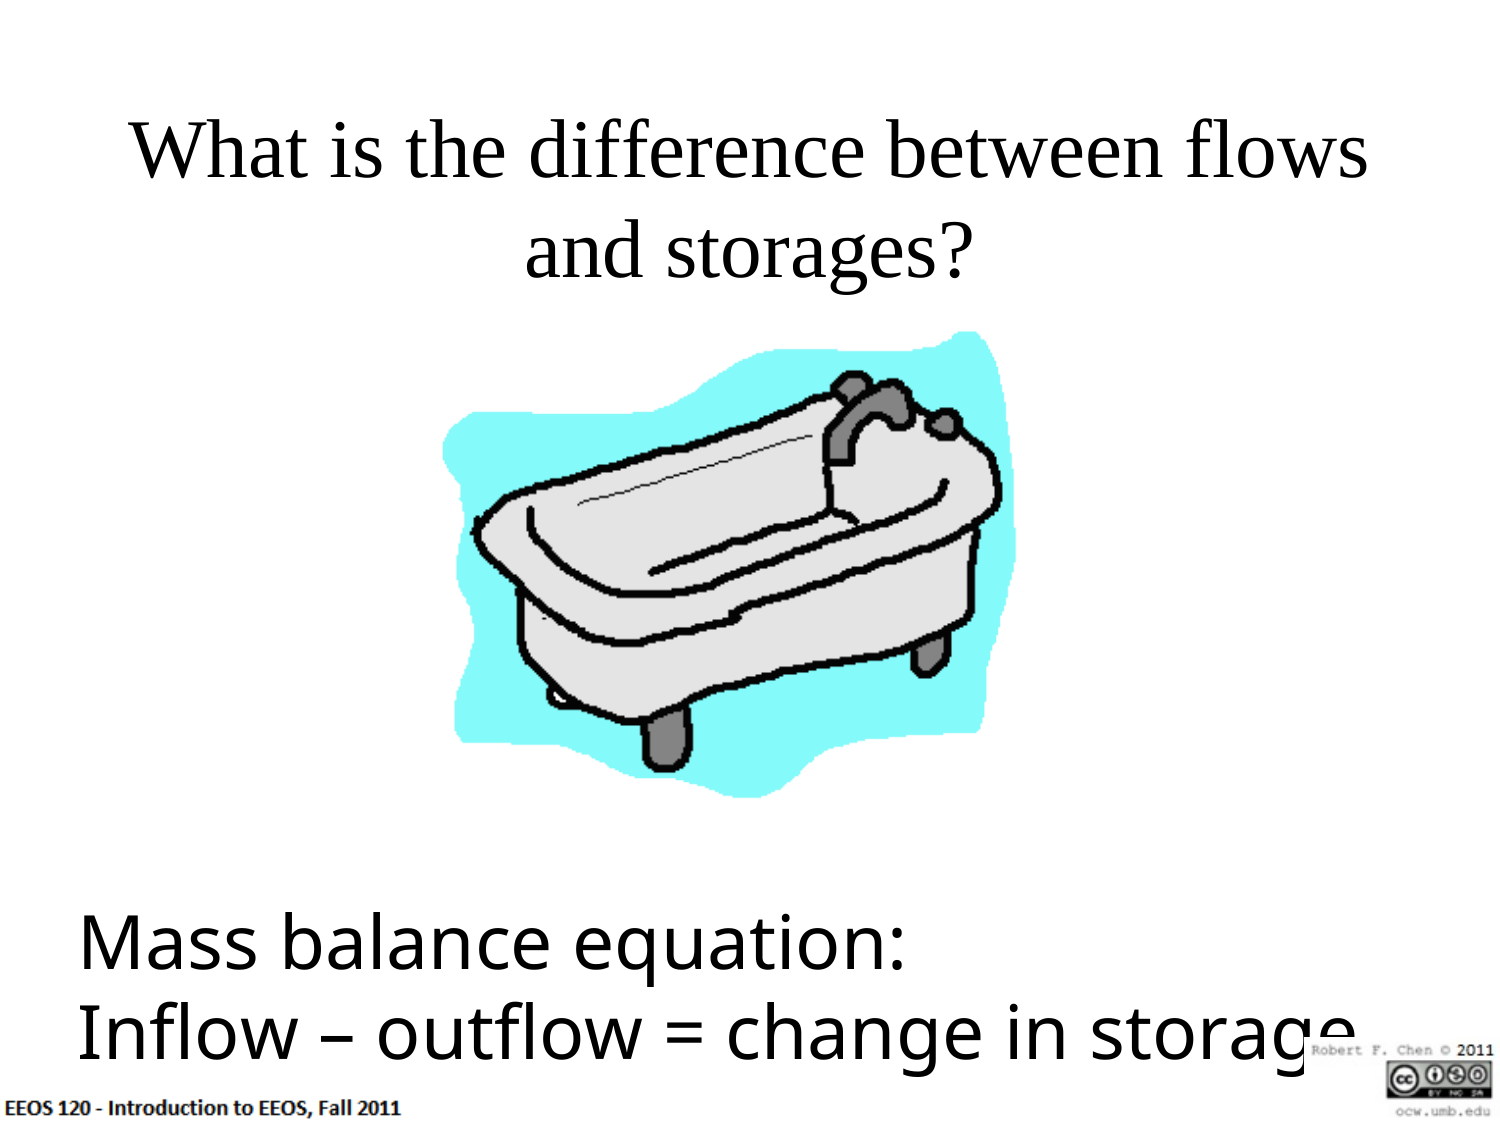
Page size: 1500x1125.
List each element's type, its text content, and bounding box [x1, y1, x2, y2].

title What is the difference between flows and storages? [112, 86, 1388, 302]
picture [0, 1090, 406, 1125]
picture [1304, 1037, 1500, 1125]
text_box Mass balance equation: Inflow – outflow = change in storage [63, 887, 1375, 1083]
picture [437, 312, 1042, 830]
